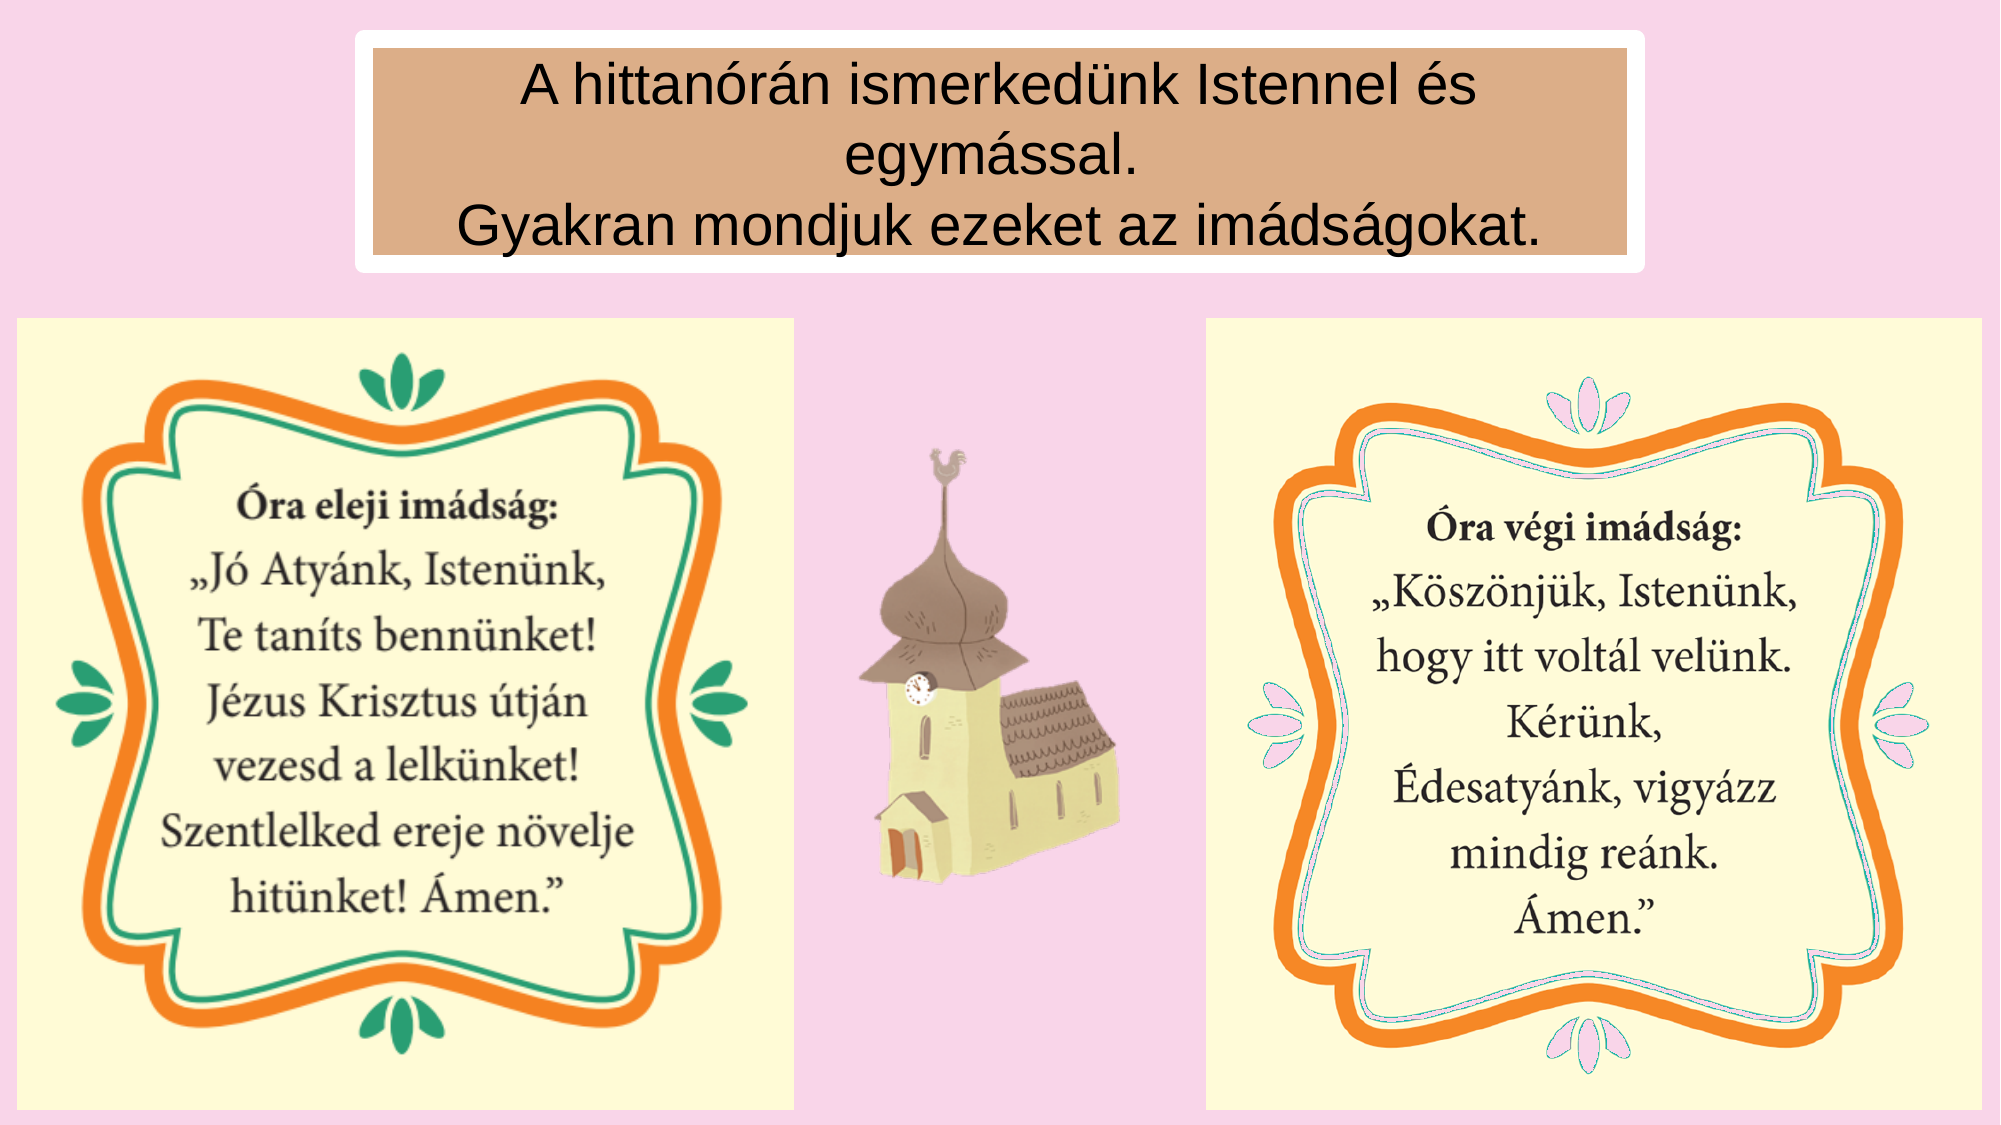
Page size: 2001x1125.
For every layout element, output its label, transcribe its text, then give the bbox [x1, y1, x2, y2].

picture [854, 439, 1146, 909]
text_box A hittanórán ismerkedünk Istennel és egymással. Gyakran mondjuk ezeket az imádságokat. [364, 39, 1636, 265]
picture [1206, 318, 1982, 1110]
picture [17, 318, 794, 1111]
